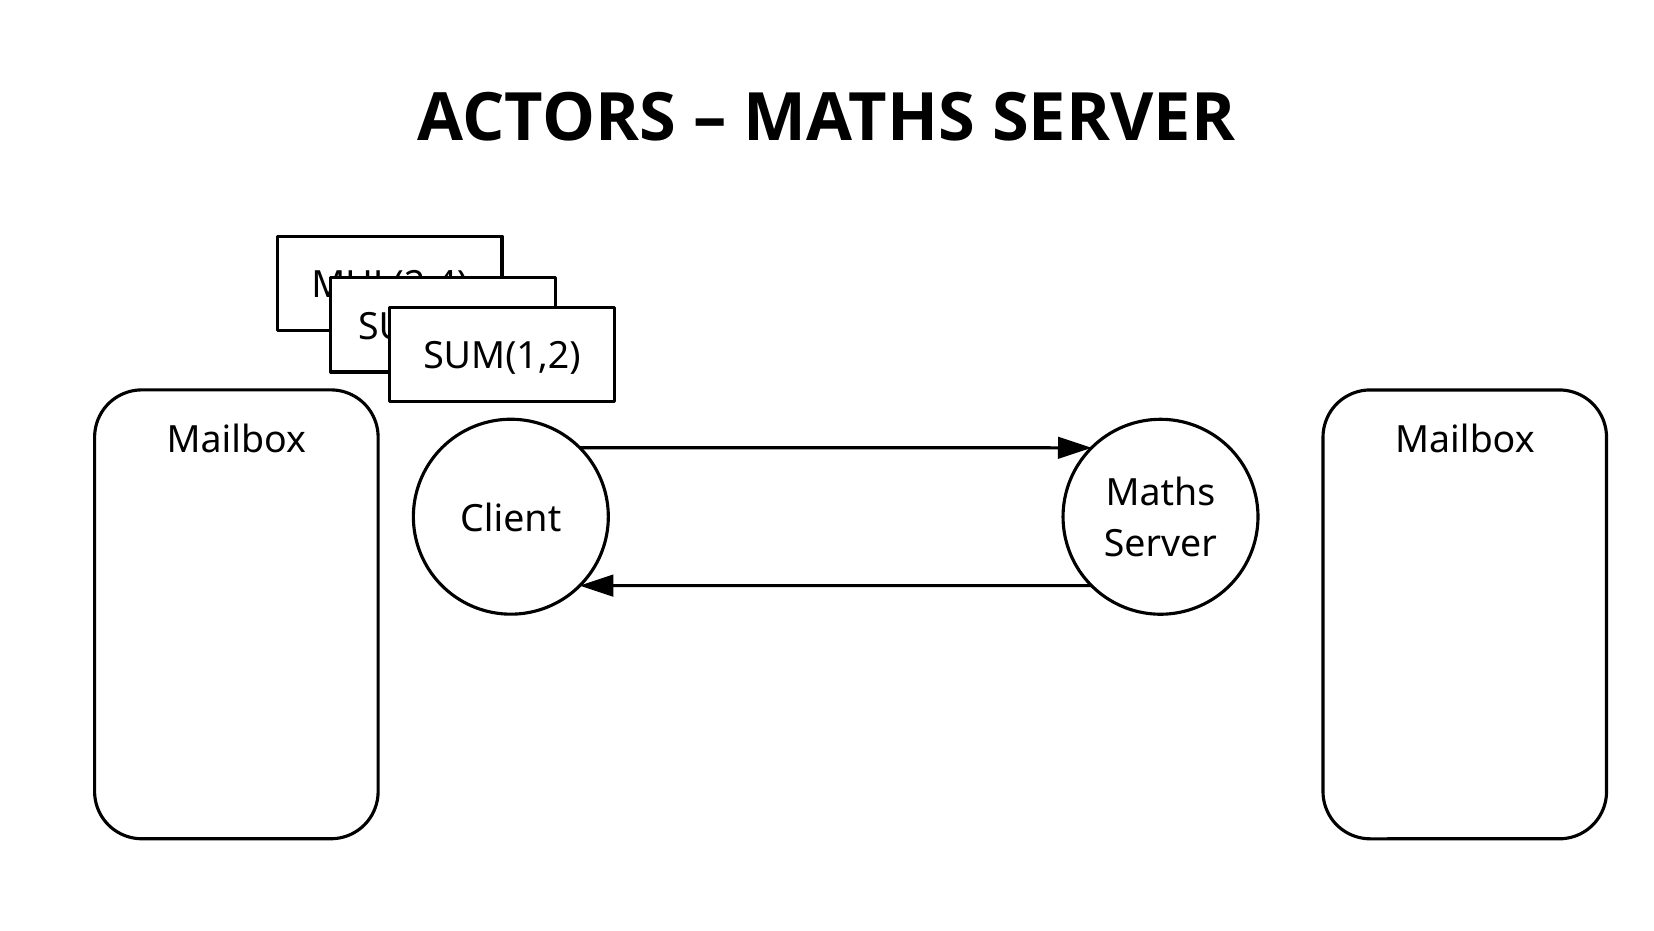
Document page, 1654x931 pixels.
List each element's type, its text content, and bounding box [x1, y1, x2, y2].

text_box Maths Server [1063, 419, 1258, 615]
title ACTORS – MATHS SERVER [82, 36, 1571, 193]
text_box Mailbox [94, 389, 379, 839]
text_box Mailbox [1323, 389, 1607, 839]
text_box Client [413, 419, 609, 615]
text_box SUM(1,2) [389, 307, 615, 402]
text_box SUB(0,23) [330, 277, 556, 373]
text_box MUL(2,4) [277, 236, 502, 331]
